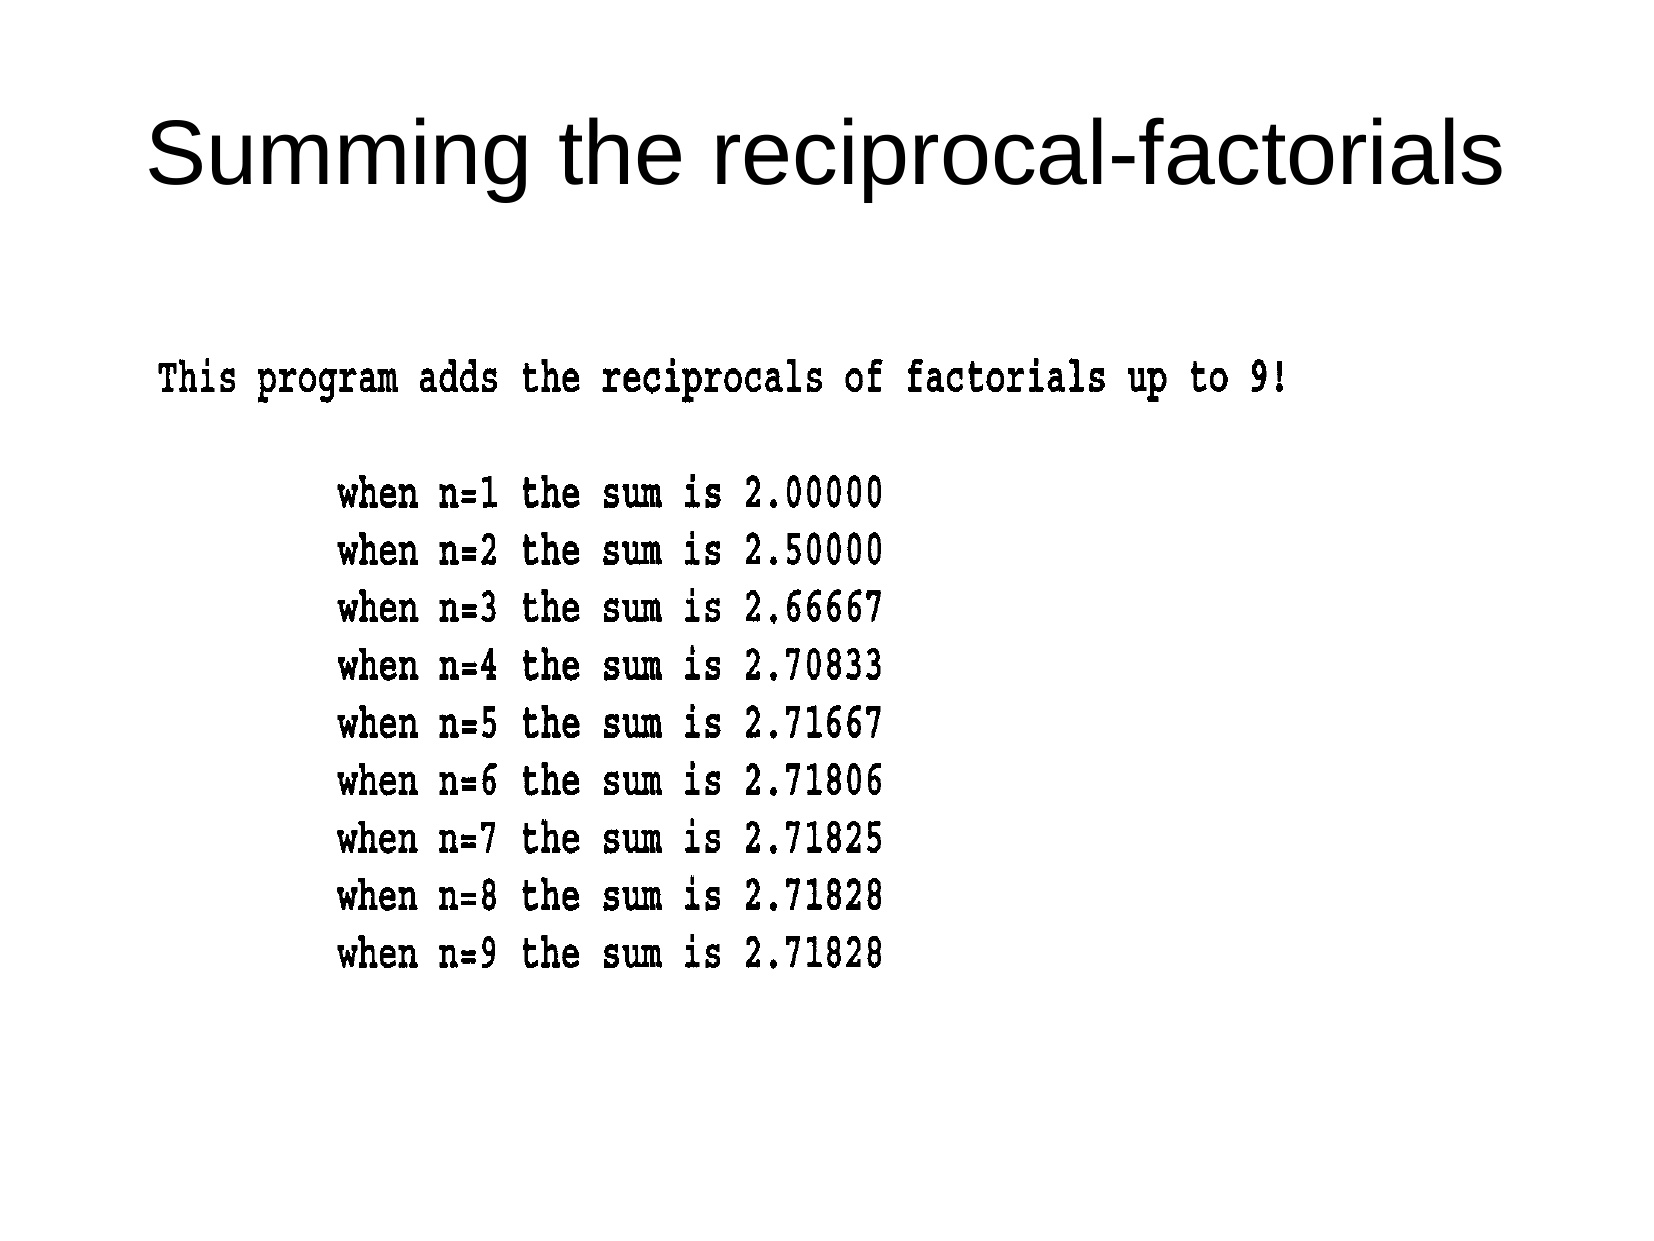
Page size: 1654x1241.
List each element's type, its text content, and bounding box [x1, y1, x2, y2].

picture [112, 299, 1538, 1051]
title Summing the reciprocal-factorials [82, 56, 1571, 250]
